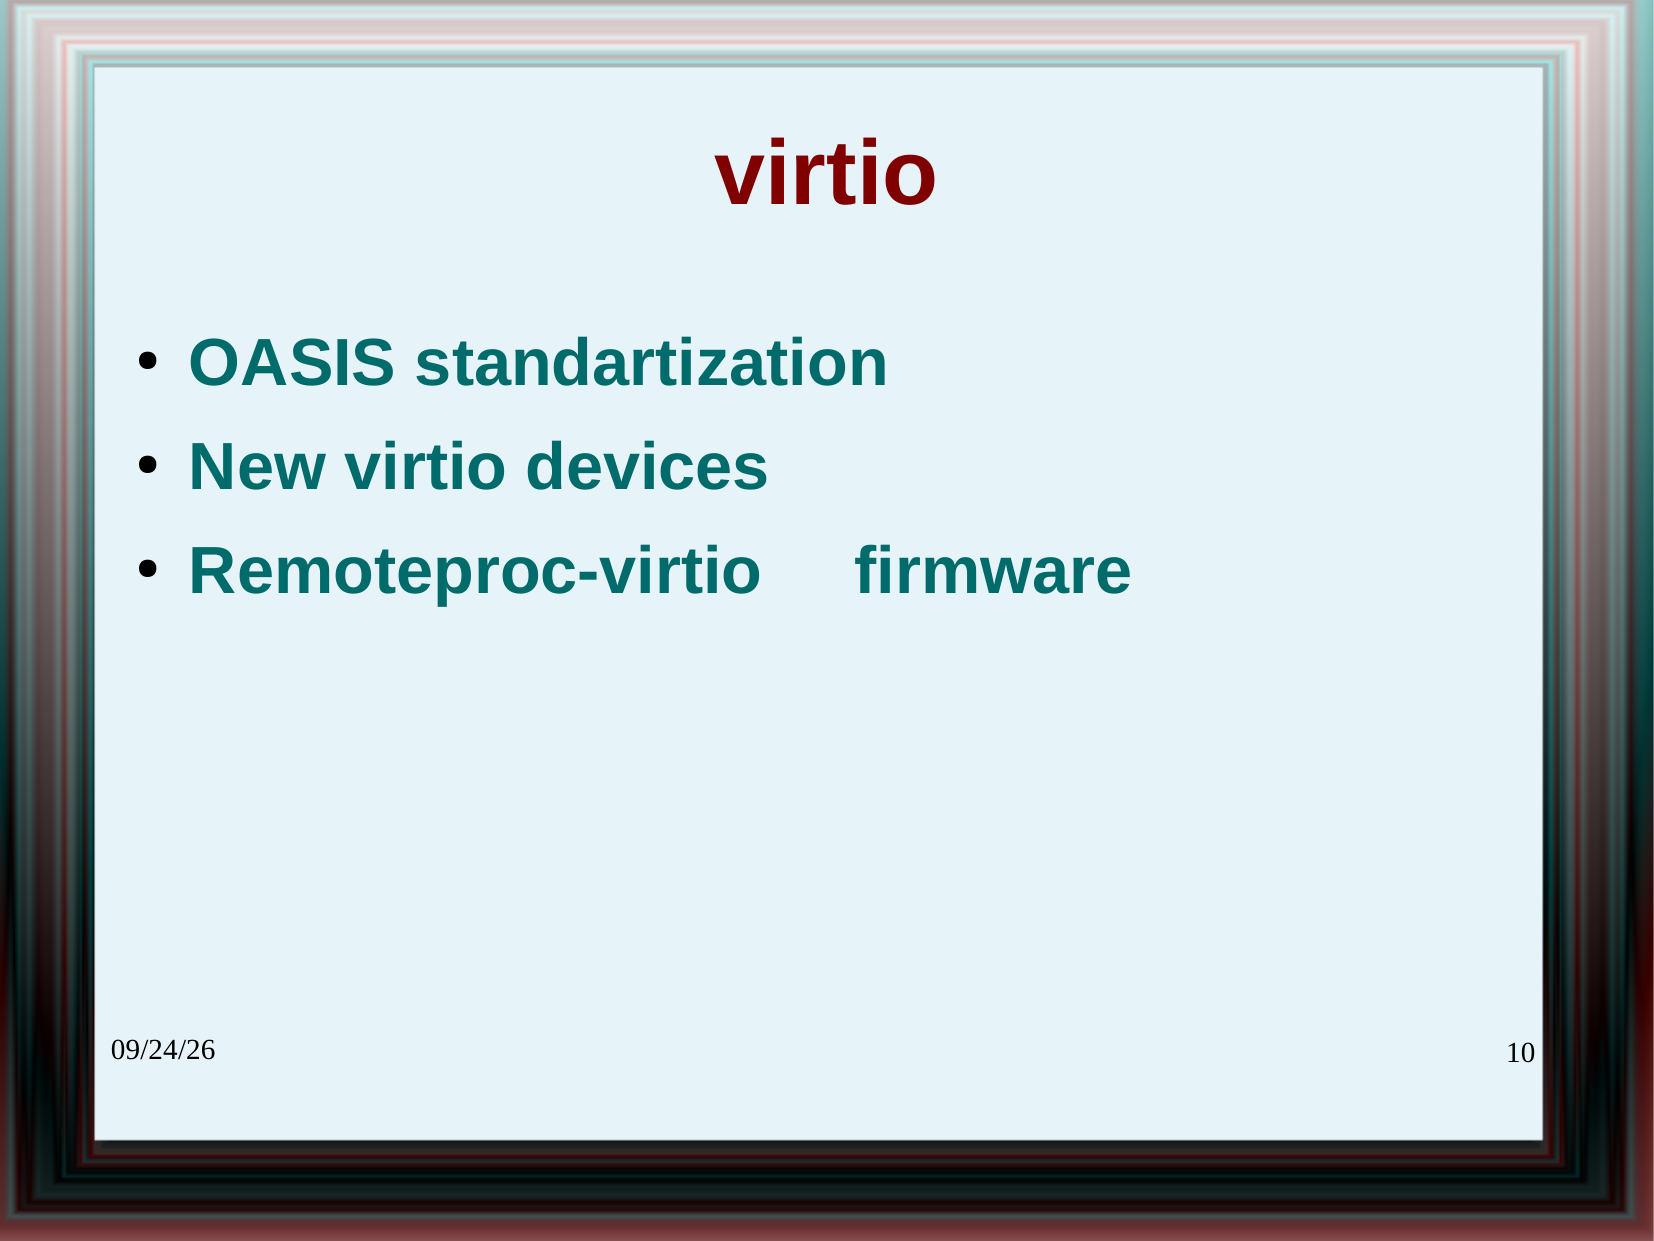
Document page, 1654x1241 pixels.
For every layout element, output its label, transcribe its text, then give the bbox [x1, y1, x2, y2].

picture [0, 0, 1654, 1241]
title virtio [118, 95, 1536, 250]
list OASIS standartization New virtio devices Remoteproc-virtio firmware [118, 324, 1506, 931]
